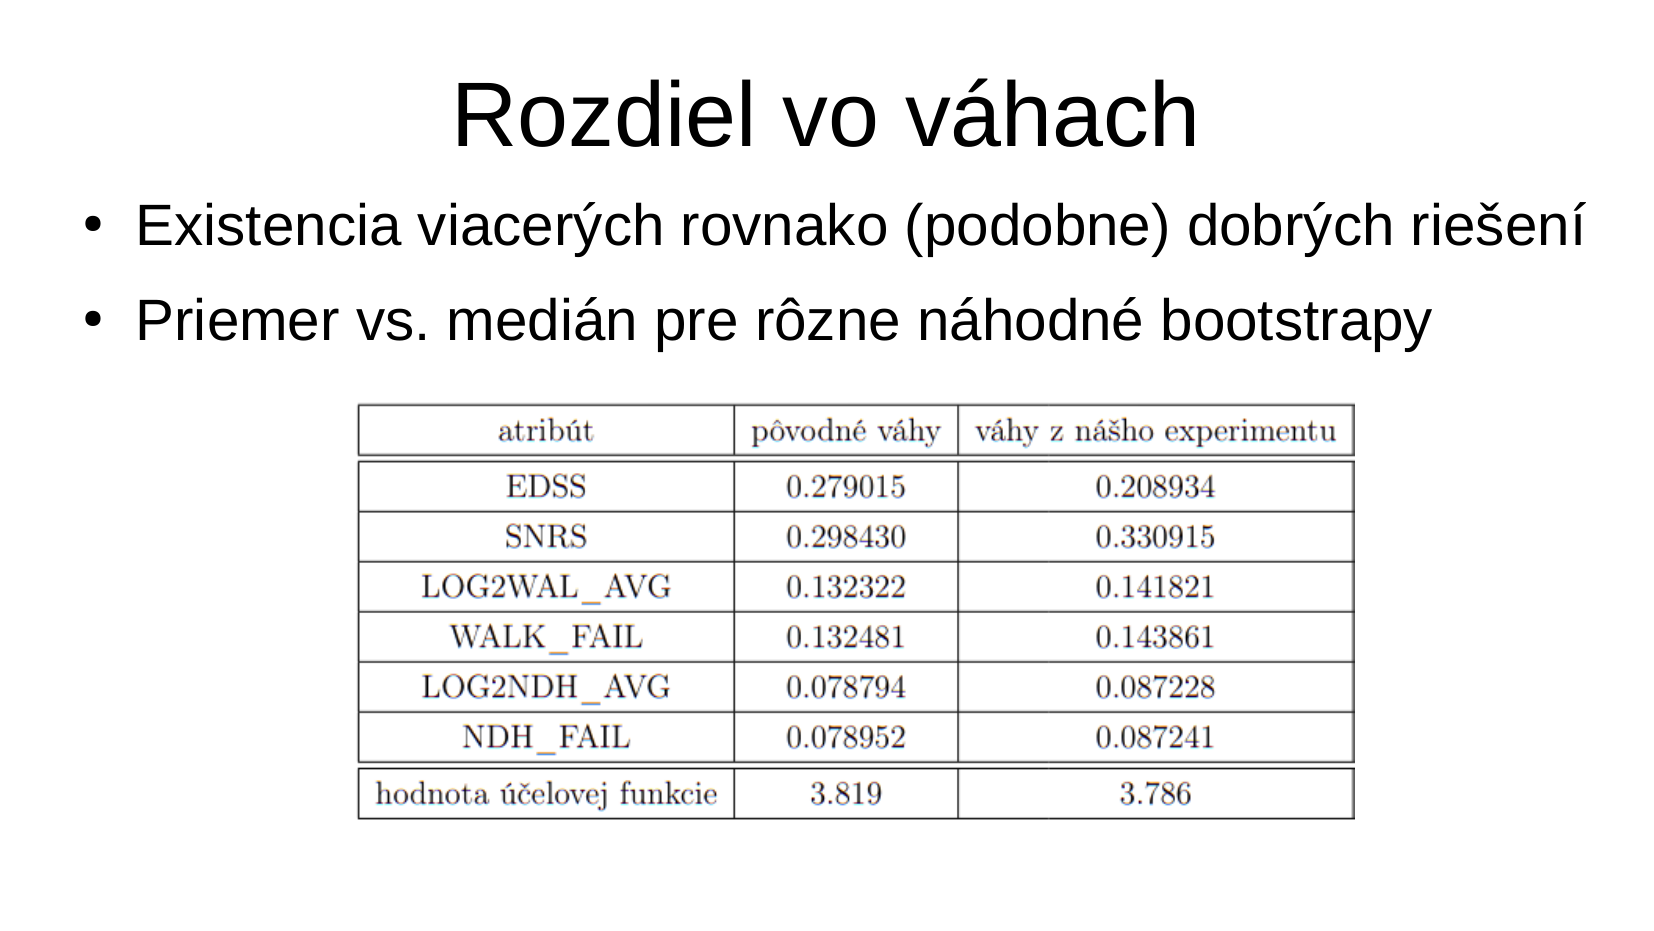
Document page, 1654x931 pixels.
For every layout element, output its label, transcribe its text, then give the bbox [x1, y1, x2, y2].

list Existencia viacerých rovnako (podobne) dobrých riešení Priemer vs. medián pre rôzne náhodné bootstrapy [64, 192, 1589, 733]
title Rozdiel vo váhach [82, 37, 1571, 193]
picture [330, 386, 1355, 851]
